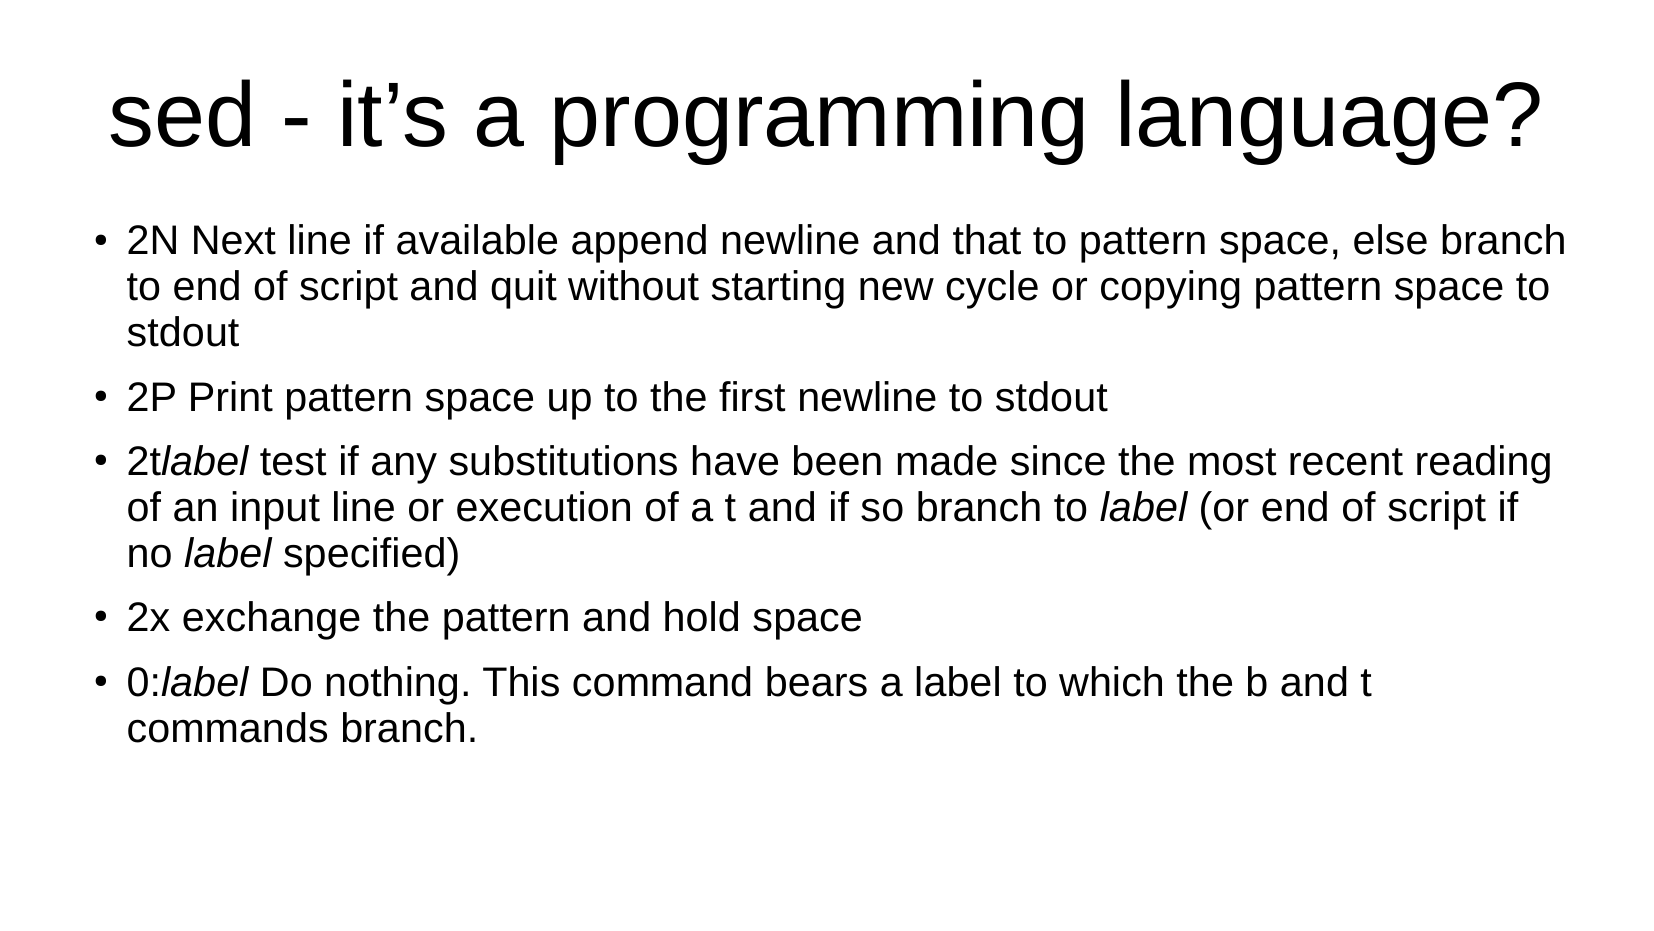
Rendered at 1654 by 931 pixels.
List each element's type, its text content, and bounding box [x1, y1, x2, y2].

title sed - it’s a programming language? [82, 37, 1571, 193]
list 2N Next line if available append newline and that to pattern space, else branch to end of script and quit without starting new cycle or copying pattern space to stdout 2P Print pattern space up to the first newline to stdout 2tlabel test if any substitutions have been made since the most recent reading of an input line or execution of a t and if so branch to label (or end of script if no label specified) 2x exchange the pattern and hold space 0:label Do nothing. This command bears a label to which the b and t commands branch. [82, 217, 1571, 758]
